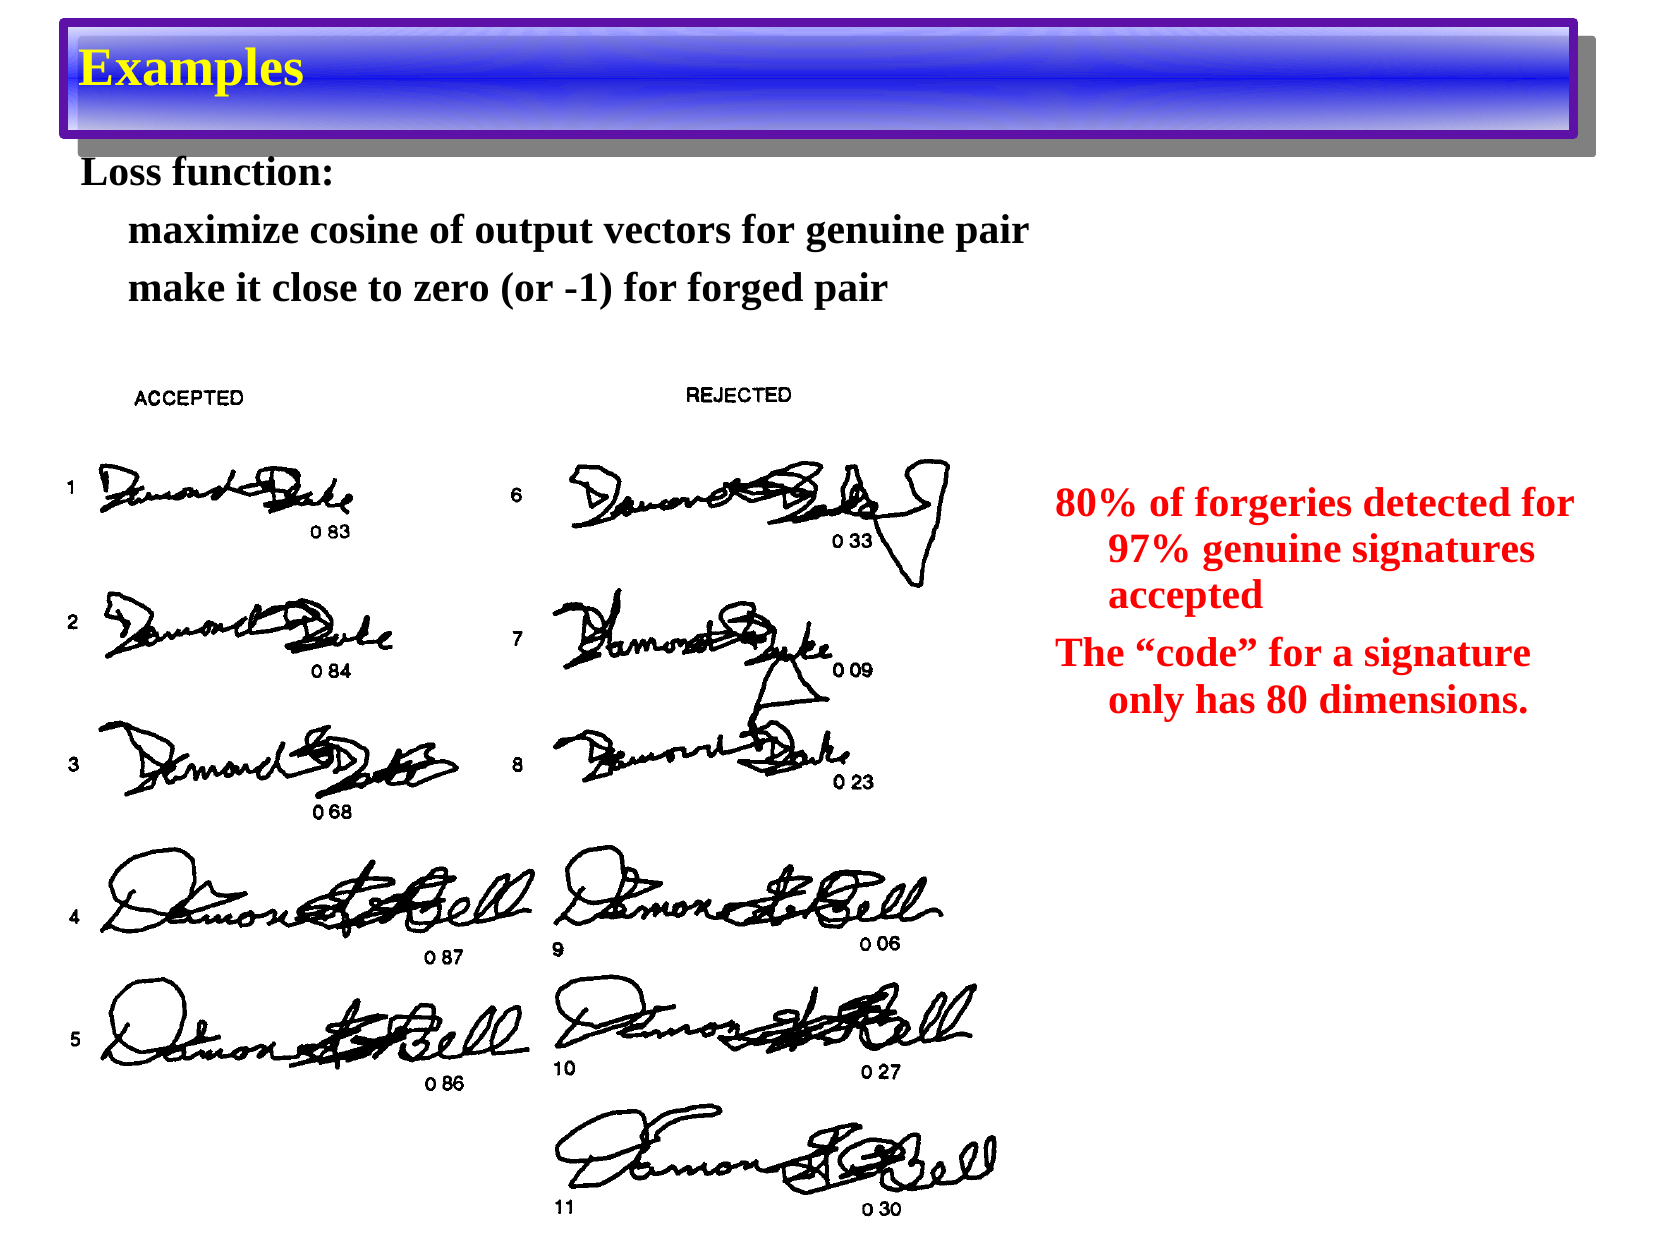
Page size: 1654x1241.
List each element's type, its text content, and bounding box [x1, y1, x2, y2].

text_box Loss function: maximize cosine of output vectors for genuine pair make it close to zero (or -1) for forged pair [80, 148, 1572, 392]
text_box 80% of forgeries detected for 97% genuine signatures accepted The “code” for a signature only has 80 dimensions. [1055, 479, 1596, 764]
picture [11, 348, 1045, 1241]
text_box Examples [63, 22, 1574, 135]
